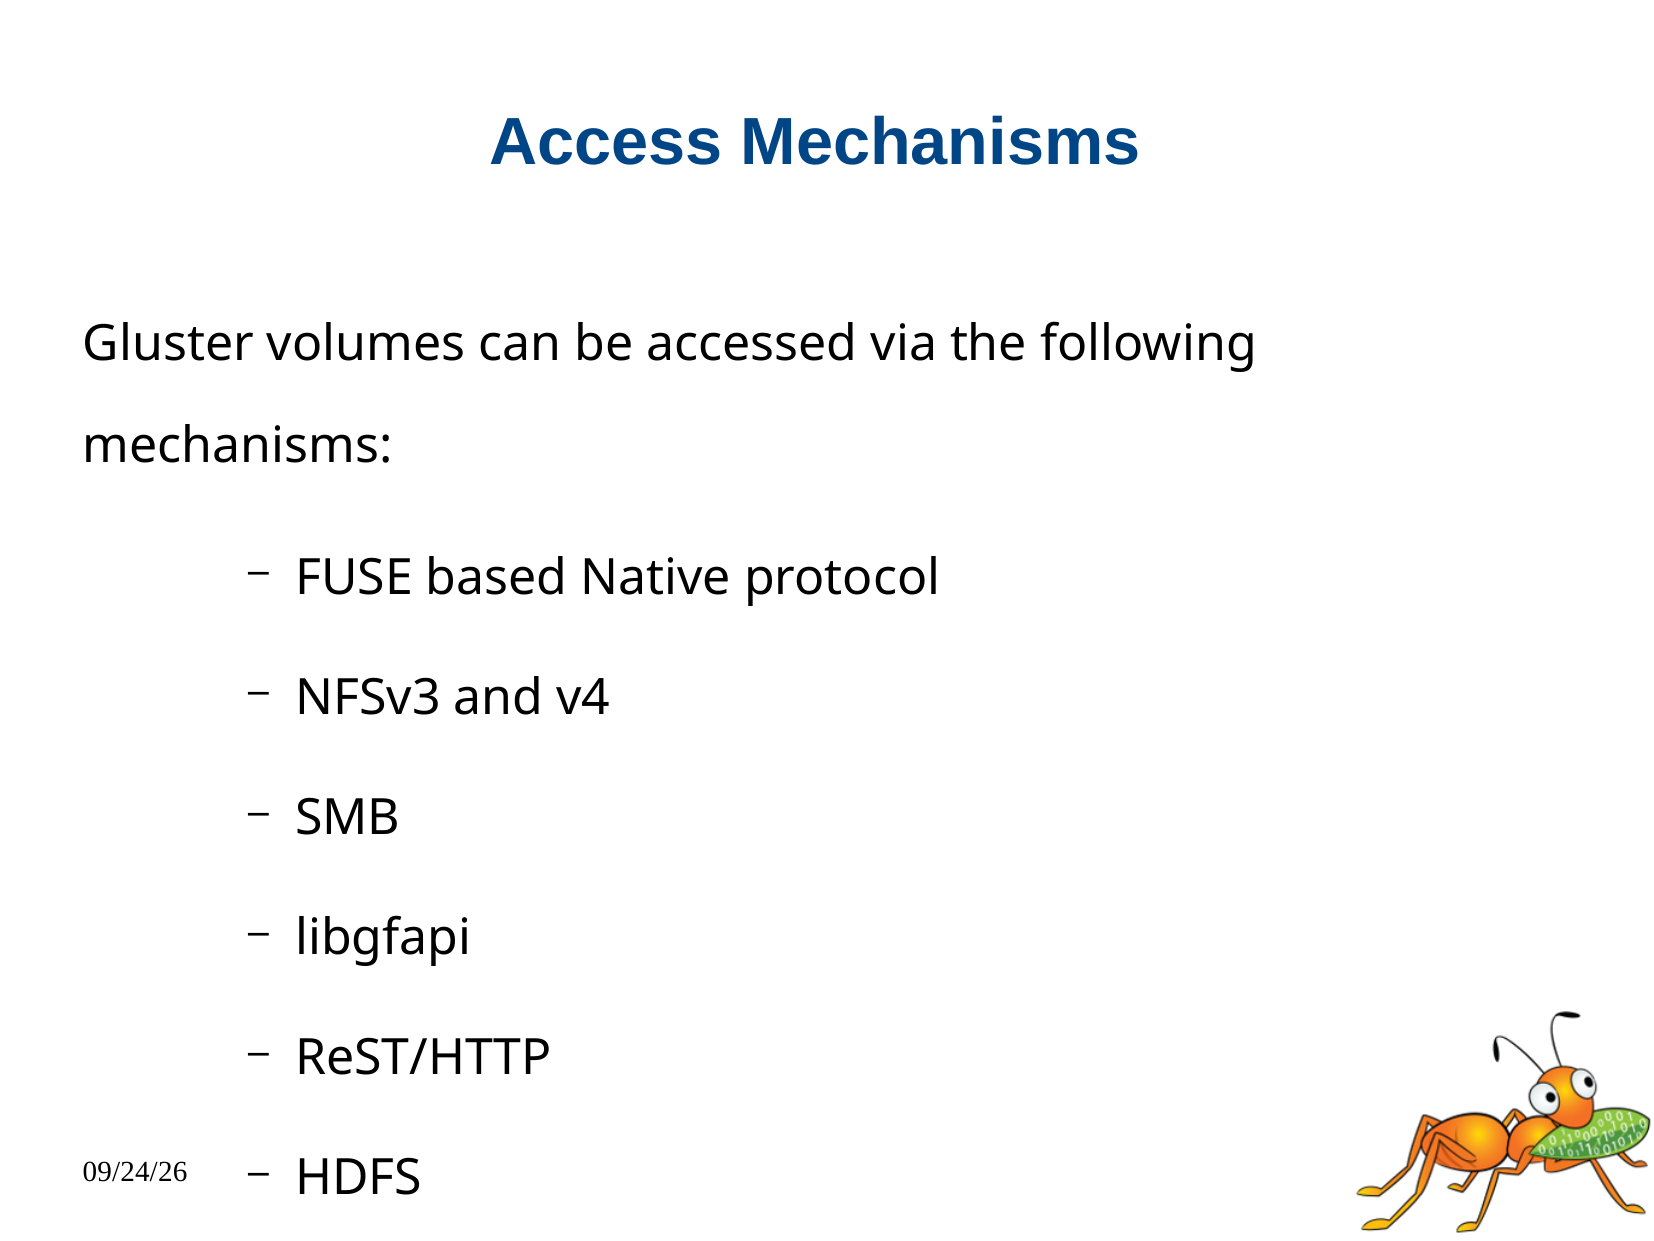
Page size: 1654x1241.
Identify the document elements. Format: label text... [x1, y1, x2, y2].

picture [1353, 1009, 1654, 1235]
title Access Mechanisms [70, 37, 1559, 245]
list Gluster volumes can be accessed via the following mechanisms: FUSE based Native protocol NFSv3 and v4 SMB libgfapi ReST/HTTP HDFS [82, 272, 1571, 1066]
